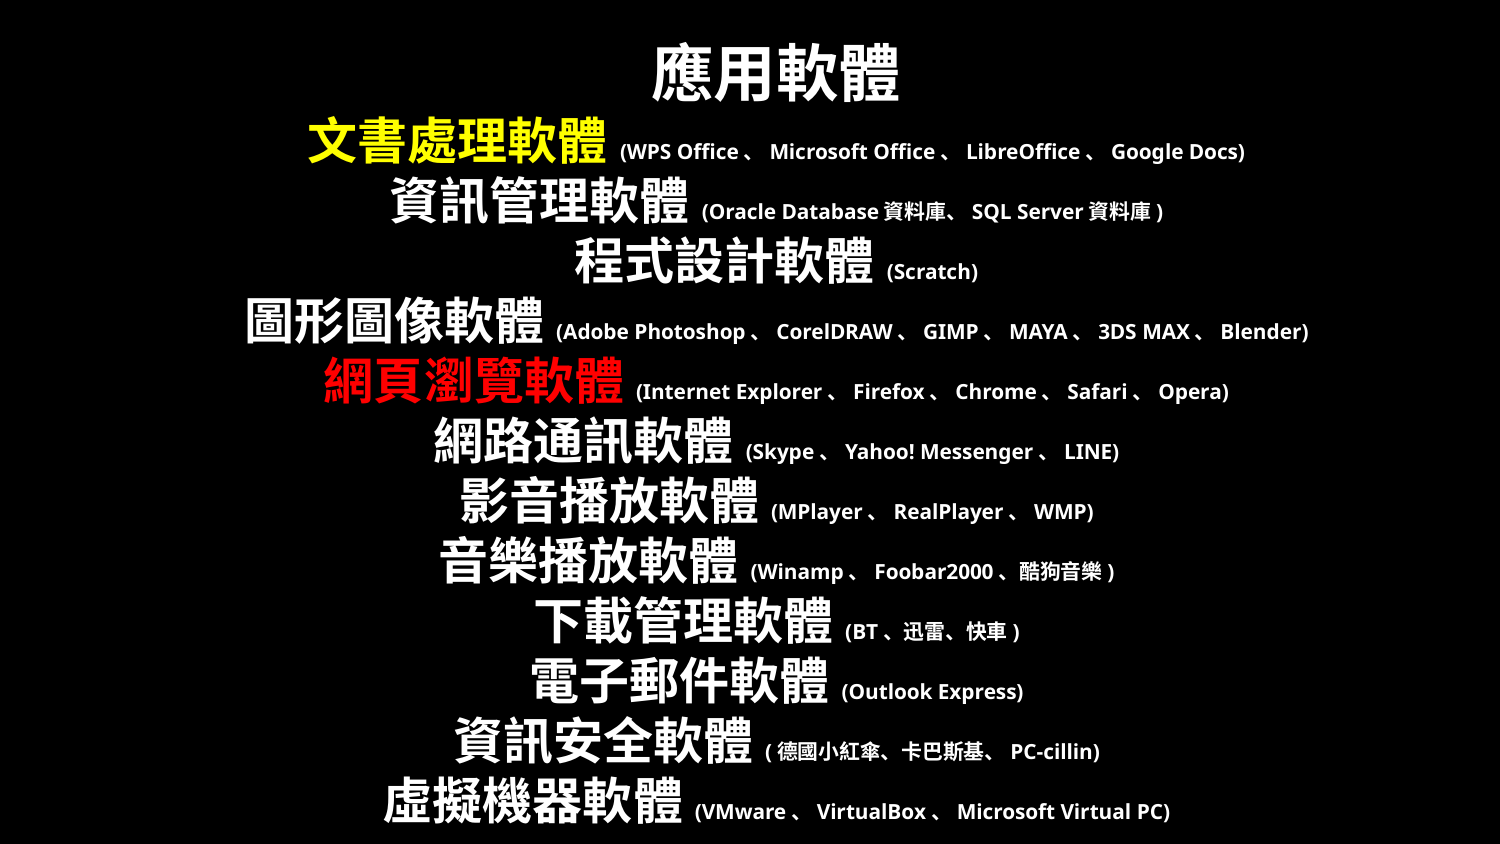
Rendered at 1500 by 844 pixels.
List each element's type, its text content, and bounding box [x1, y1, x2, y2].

title 應用軟體 文書處理軟體(WPS Office、Microsoft Office、LibreOffice、Google Docs) 資訊管理軟體(Oracle Database資料庫、SQL Server資料庫) 程式設計軟體(Scratch) 圖形圖像軟體(Adobe Photoshop、CorelDRAW、GIMP、MAYA、3DS MAX、Blender) 網頁瀏覽軟體(Internet Explorer、Firefox、Chrome、Safari、Opera) 網路通訊軟體(Skype、Yahoo! Messenger、LINE) 影音播放軟體(MPlayer、RealPlayer、WMP) 音樂播放軟體(Winamp、Foobar2000、酷狗音樂) 下載管理軟體(BT、迅雷、快車) 電子郵件軟體(Outlook Express) 資訊安全軟體(德國小紅傘、卡巴斯基、PC-cillin) 虛擬機器軟體(VMware、VirtualBox、Microsoft Virtual PC) [124, 41, 1429, 822]
